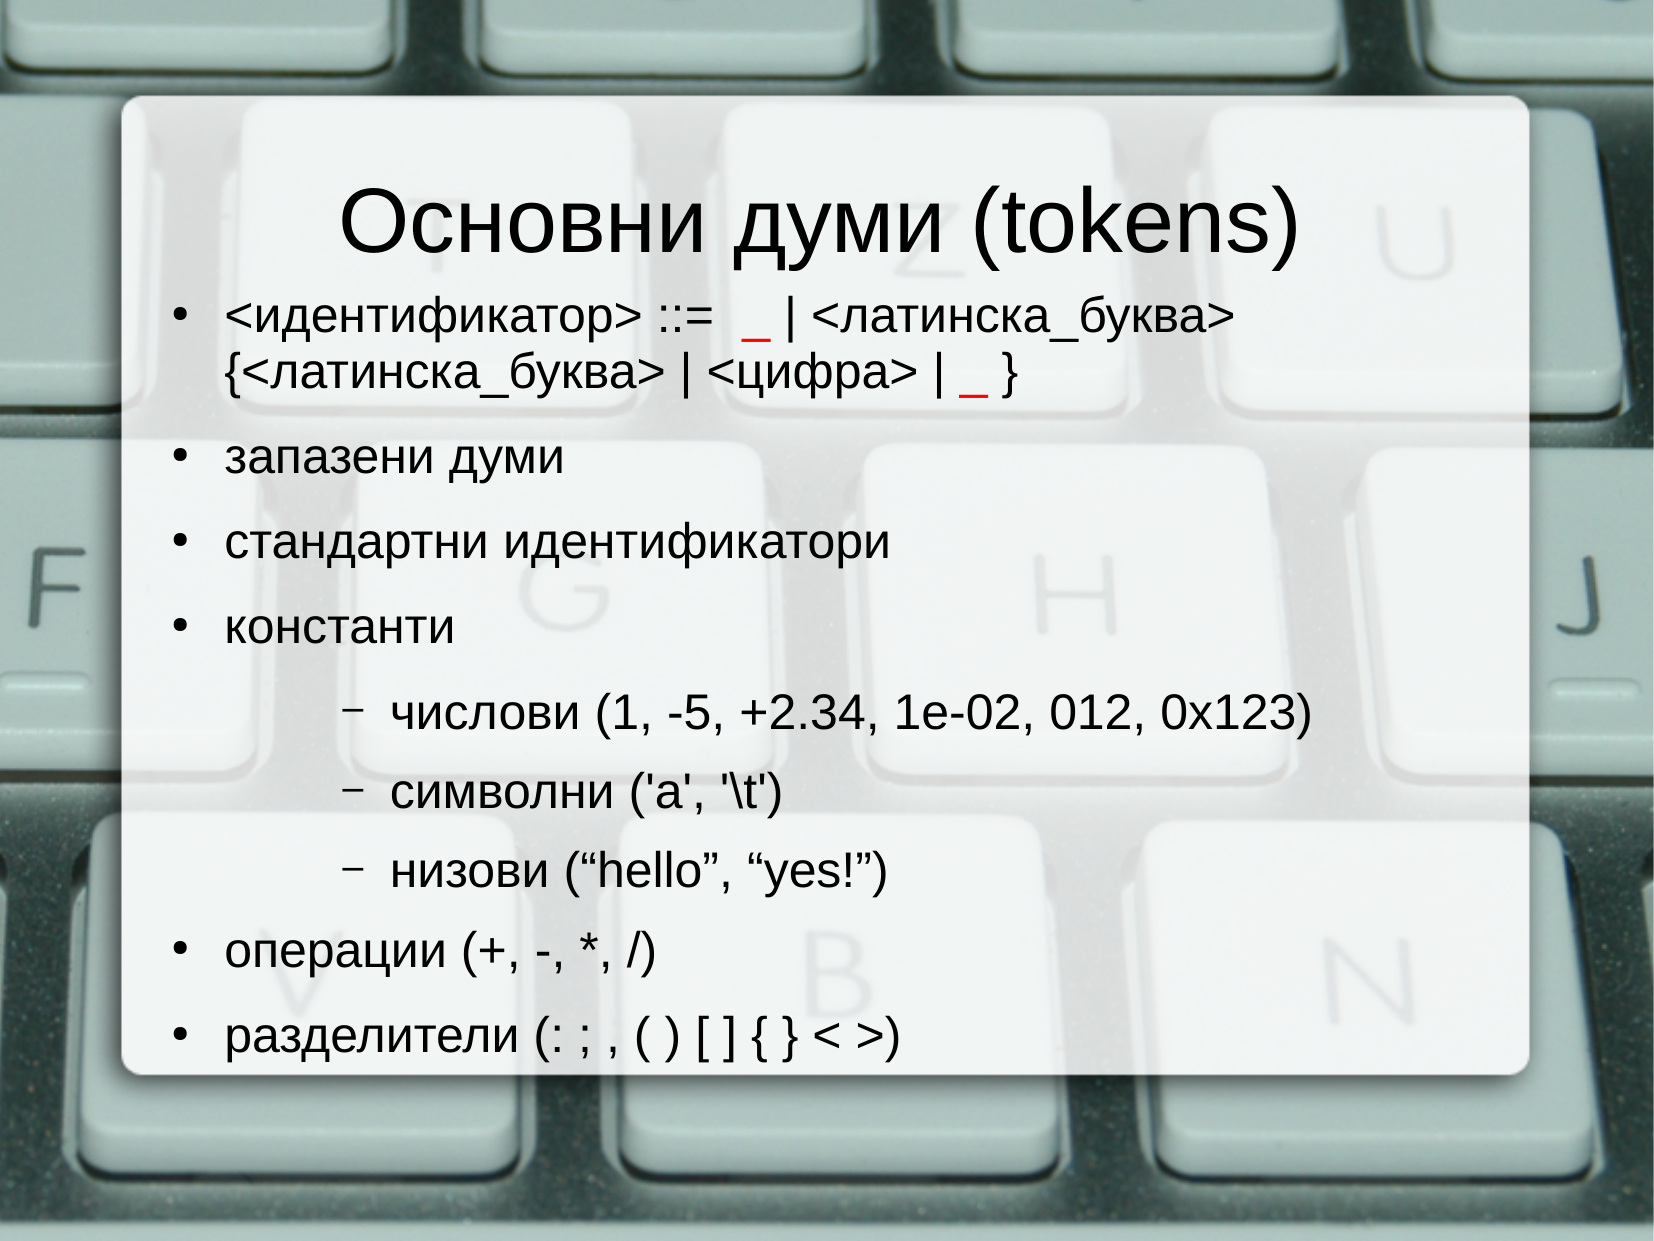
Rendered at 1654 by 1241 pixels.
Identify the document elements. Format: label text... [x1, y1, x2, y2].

title Основни думи (tokens) [135, 117, 1506, 325]
picture [0, 0, 1654, 1241]
list <идентификатор> ::= _ | <латинска_буква> {<латинска_буква> | <цифра> | _ } запазени думи стандартни идентификатори константи числови (1, -5, +2.34, 1e-02, 012, 0x123) символни ('a', '\t') низови (“hello”, “yes!”) операции (+, -, *, /) разделители (: ; , ( ) [ ] { } < >) [153, 287, 1512, 1063]
